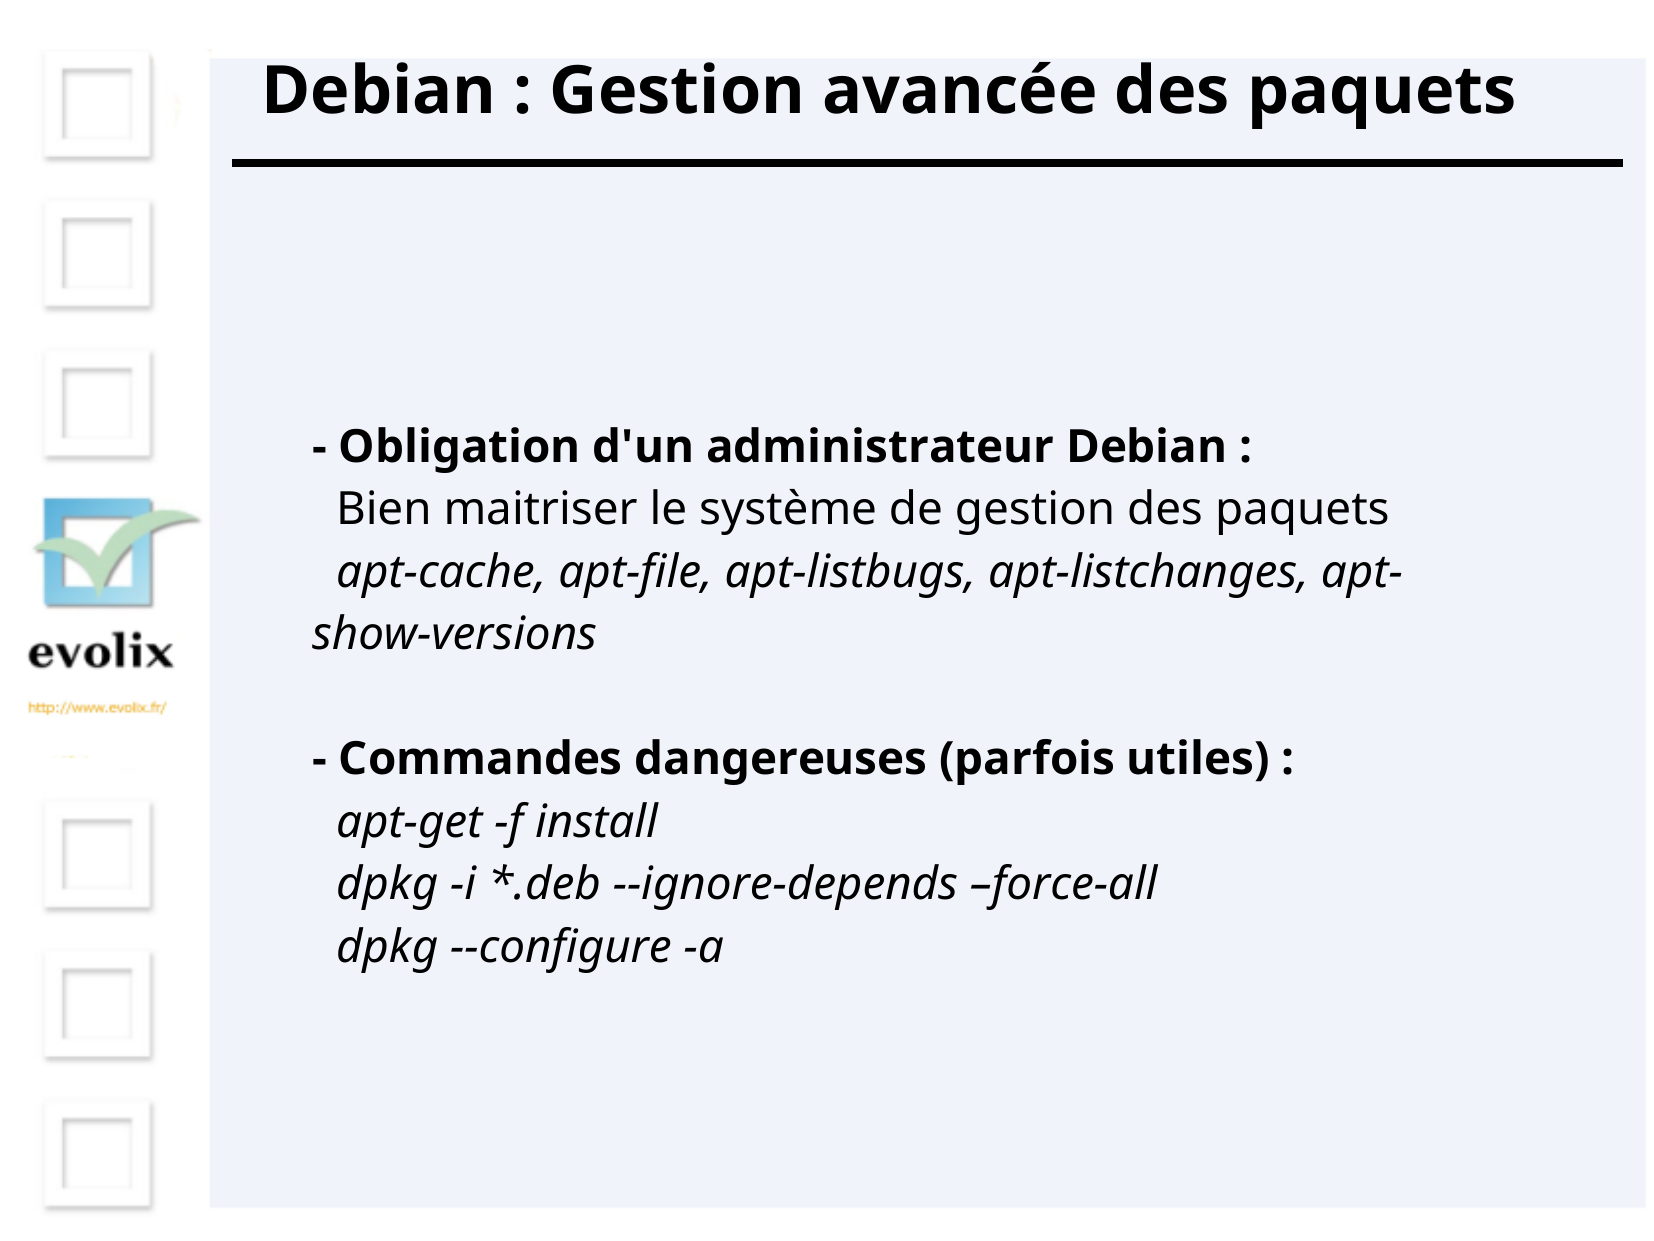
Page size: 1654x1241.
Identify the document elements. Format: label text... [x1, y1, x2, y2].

subtitle - Obligation d'un administrateur Debian : Bien maitriser le système de gestion des paquets apt-cache, apt-file, apt-listbugs, apt-listchanges, apt-show-versions - Commandes dangereuses (parfois utiles) : apt-get -f install dpkg -i *.deb --ignore-depends –force-all dpkg --configure -a [237, 295, 1447, 1094]
title Debian : Gestion avancée des paquets [82, 18, 1654, 156]
picture [0, 49, 1654, 1218]
